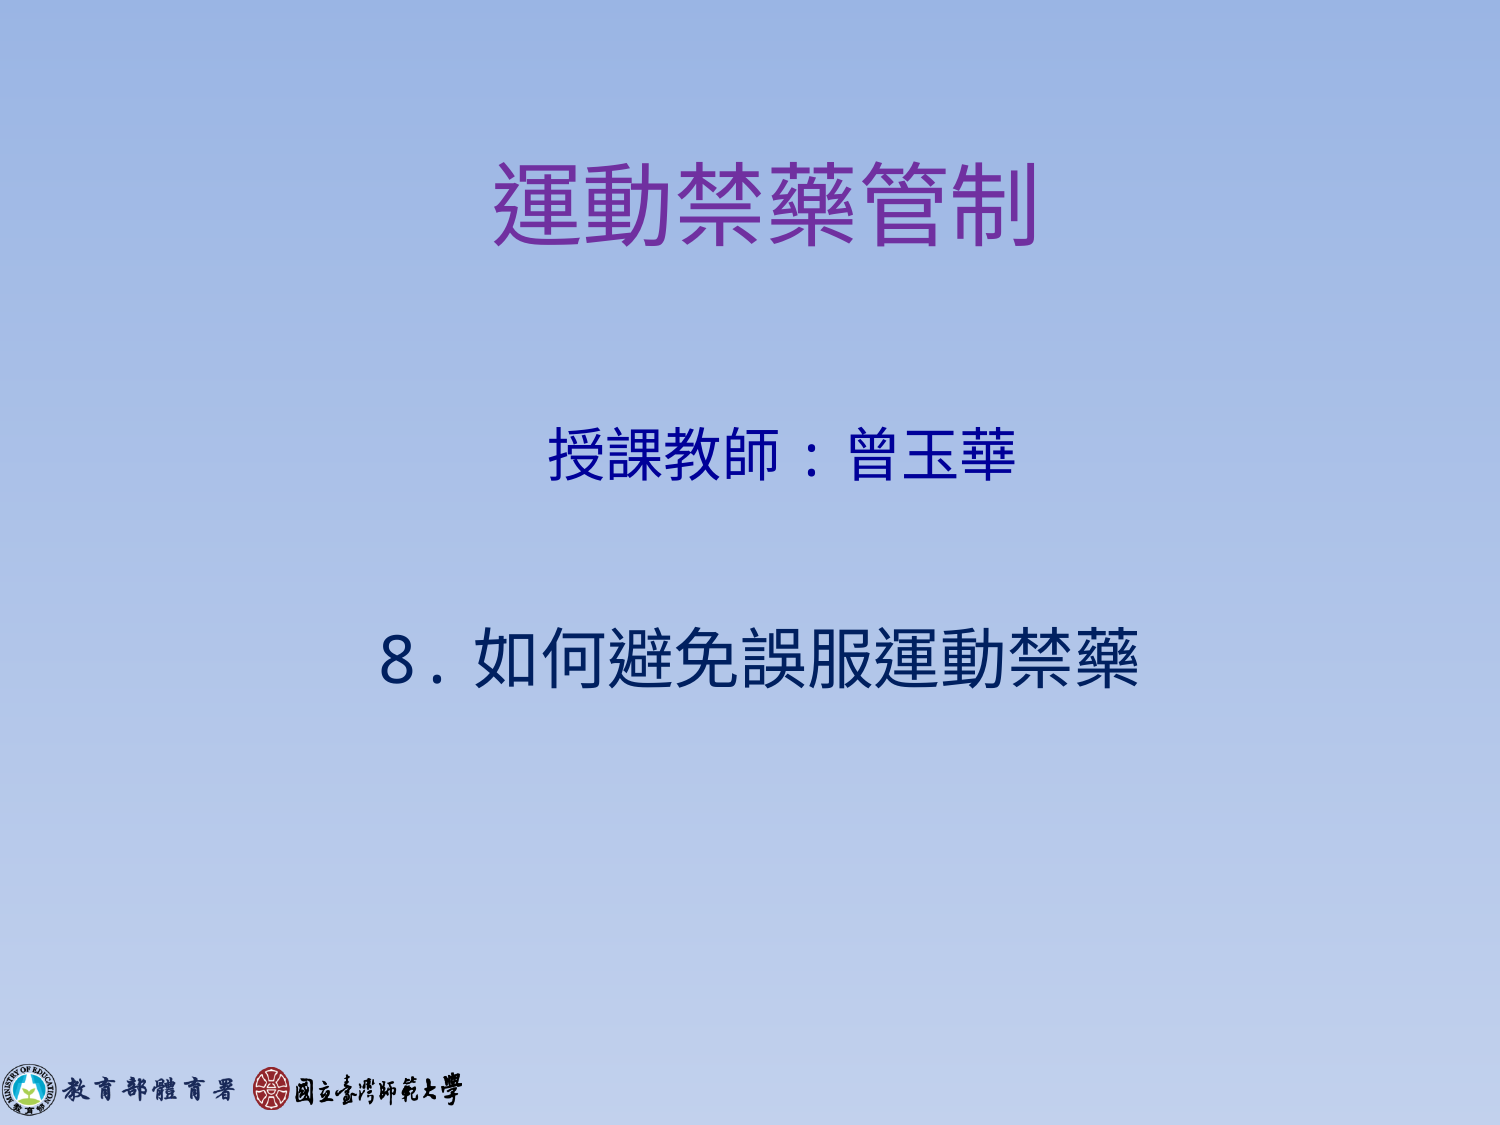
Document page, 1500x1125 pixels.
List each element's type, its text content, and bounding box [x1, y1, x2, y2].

title 運動禁藥管制 [128, 82, 1404, 324]
picture [0, 1051, 243, 1125]
subtitle 授課教師:曾玉華 [257, 410, 1308, 517]
text_box 8.如何避免誤服運動禁藥 [234, 609, 1285, 716]
picture [253, 1067, 462, 1110]
